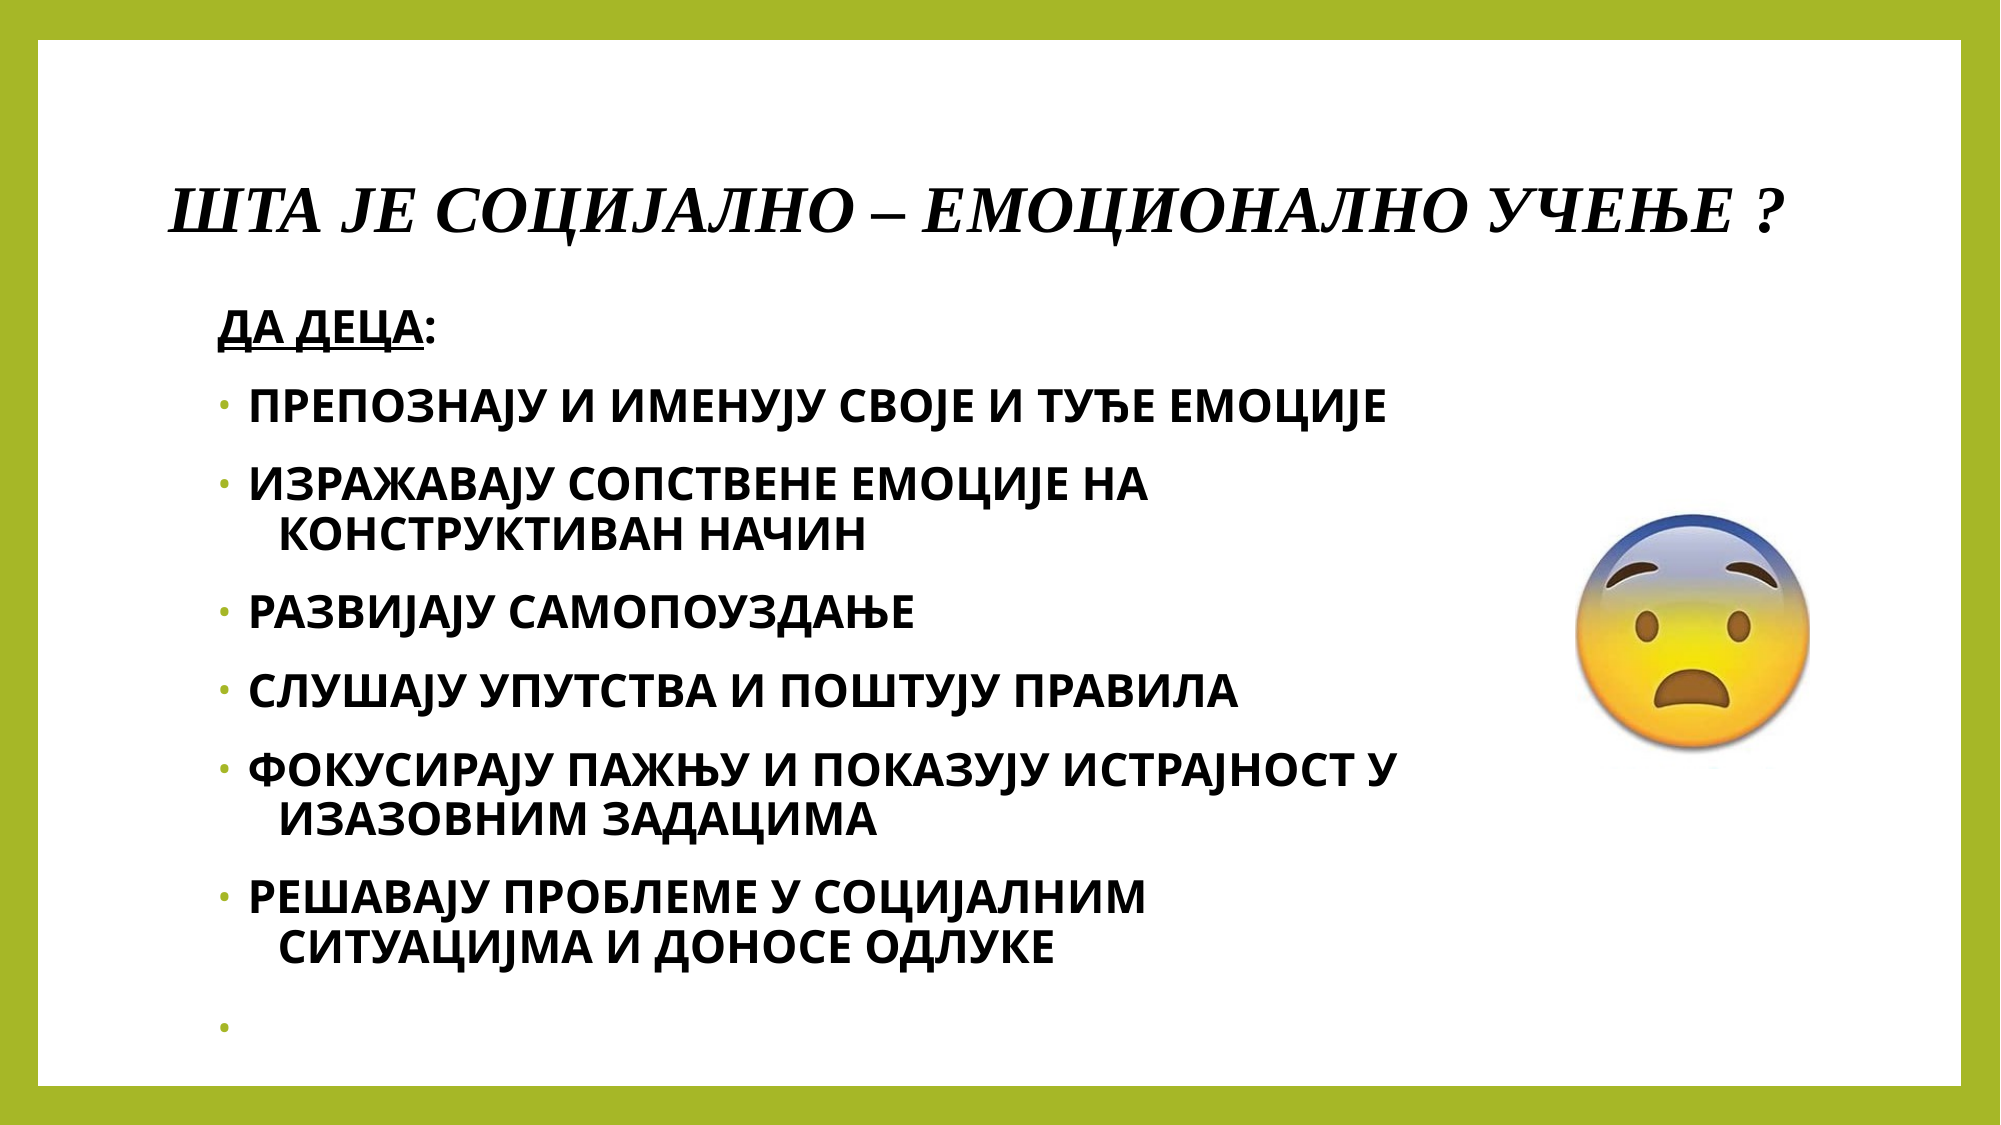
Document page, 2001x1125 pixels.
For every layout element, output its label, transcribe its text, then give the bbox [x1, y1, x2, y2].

picture [1575, 466, 1810, 770]
title ШТА JE СОЦИЈАЛНО – ЕМОЦИОНАЛНО УЧЕЊЕ ? [153, 99, 1808, 323]
list ДА ДЕЦА: ПРЕПОЗНАЈУ И ИМЕНУЈУ СВОЈЕ И ТУЂЕ ЕМОЦИЈЕ ИЗРАЖАВАЈУ СОПСТВЕНЕ ЕМОЦИЈЕ НА КОНСТРУКТИВАН НАЧИН РАЗВИЈАЈУ САМОПОУЗДАЊЕ СЛУШАЈУ УПУТСТВА И ПОШТУЈУ ПРАВИЛА ФОКУСИРАЈУ ПАЖЊУ И ПОКАЗУЈУ ИСТРАЈНОСТ У ИЗАЗОВНИМ ЗАДАЦИМА РЕШАВАЈУ ПРОБЛЕМЕ У СОЦИЈАЛНИМ СИТУАЦИЈМА И ДОНОСЕ ОДЛУКЕ [187, 296, 1449, 998]
